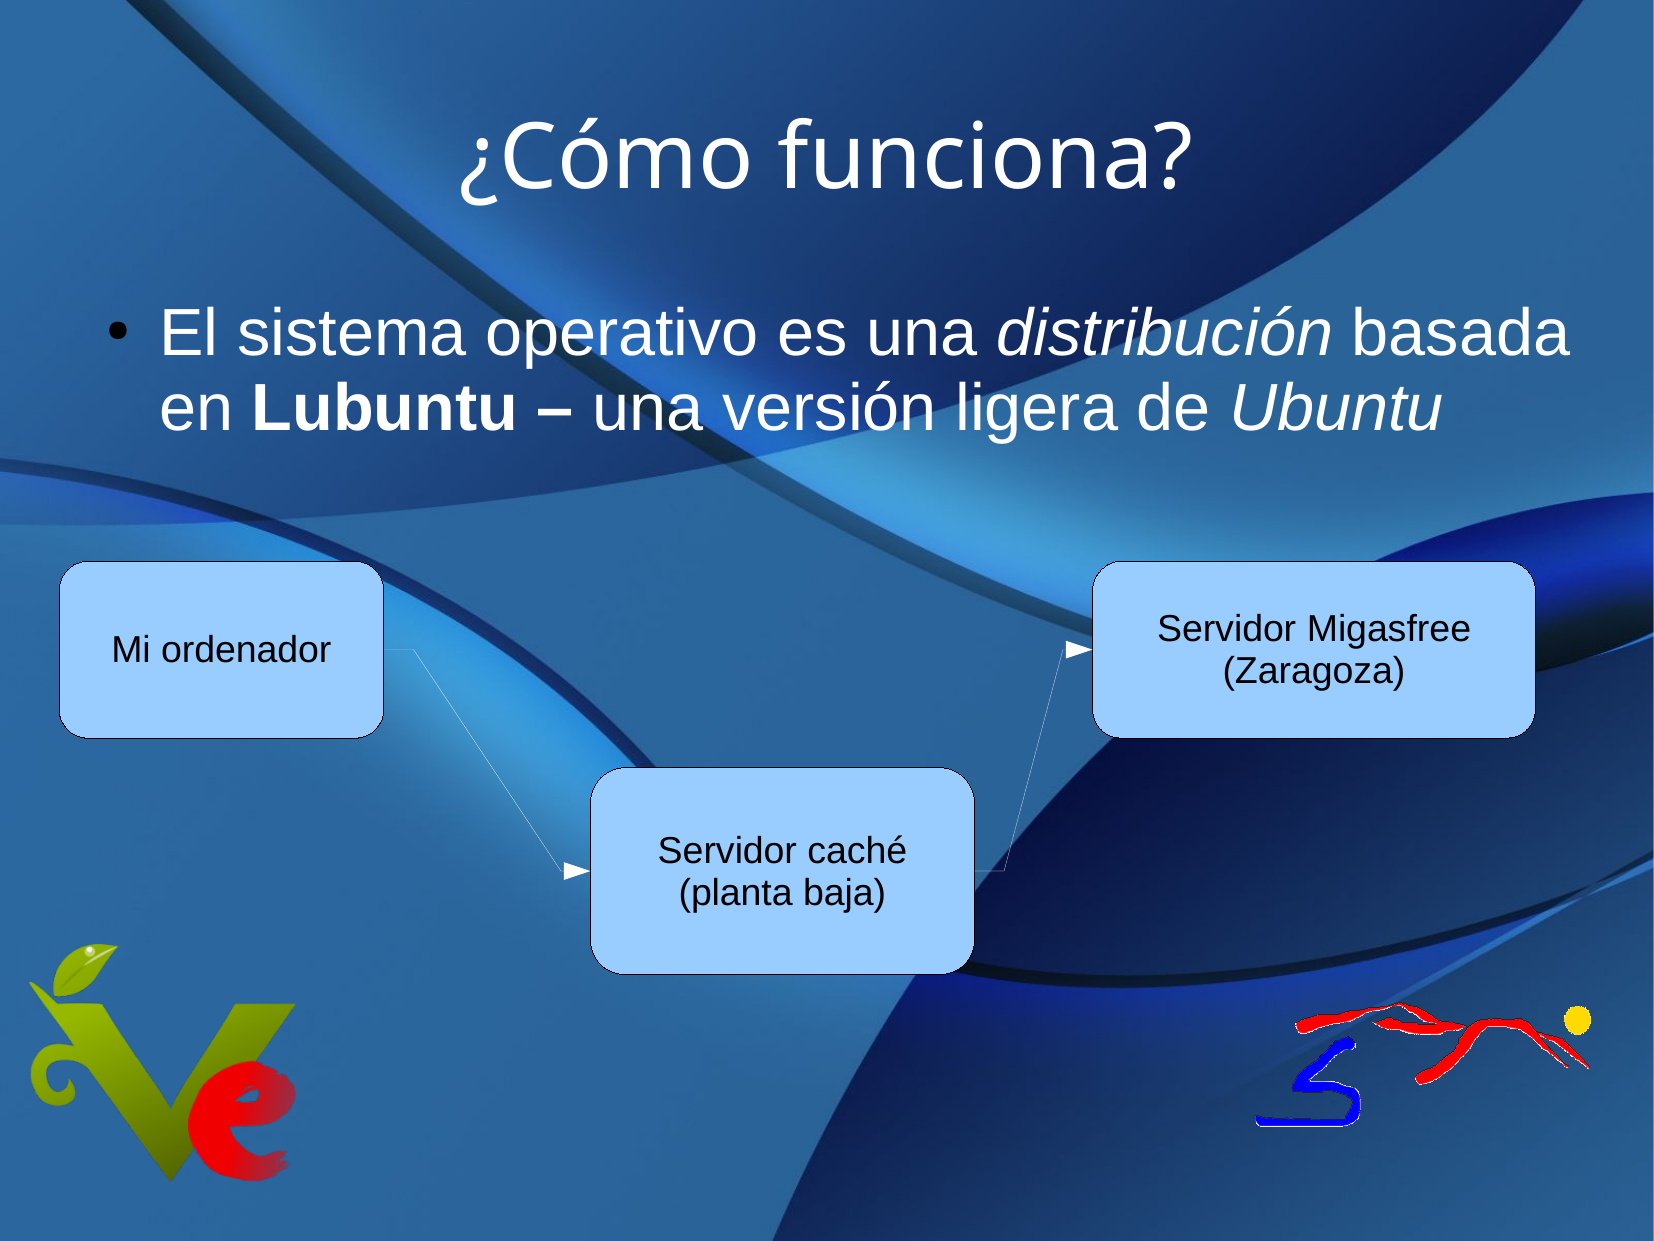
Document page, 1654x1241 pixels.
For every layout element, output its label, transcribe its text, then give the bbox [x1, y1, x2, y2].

text_box Mi ordenador [59, 561, 384, 739]
text_box Servidor caché (planta baja) [590, 767, 975, 975]
picture [0, 0, 1654, 1241]
text_box Servidor Migasfree (Zaragoza) [1092, 561, 1536, 739]
list El sistema operativo es una distribución basada en Lubuntu – una versión ligera de Ubuntu [88, 295, 1577, 1015]
title ¿Cómo funciona? [82, 49, 1571, 257]
